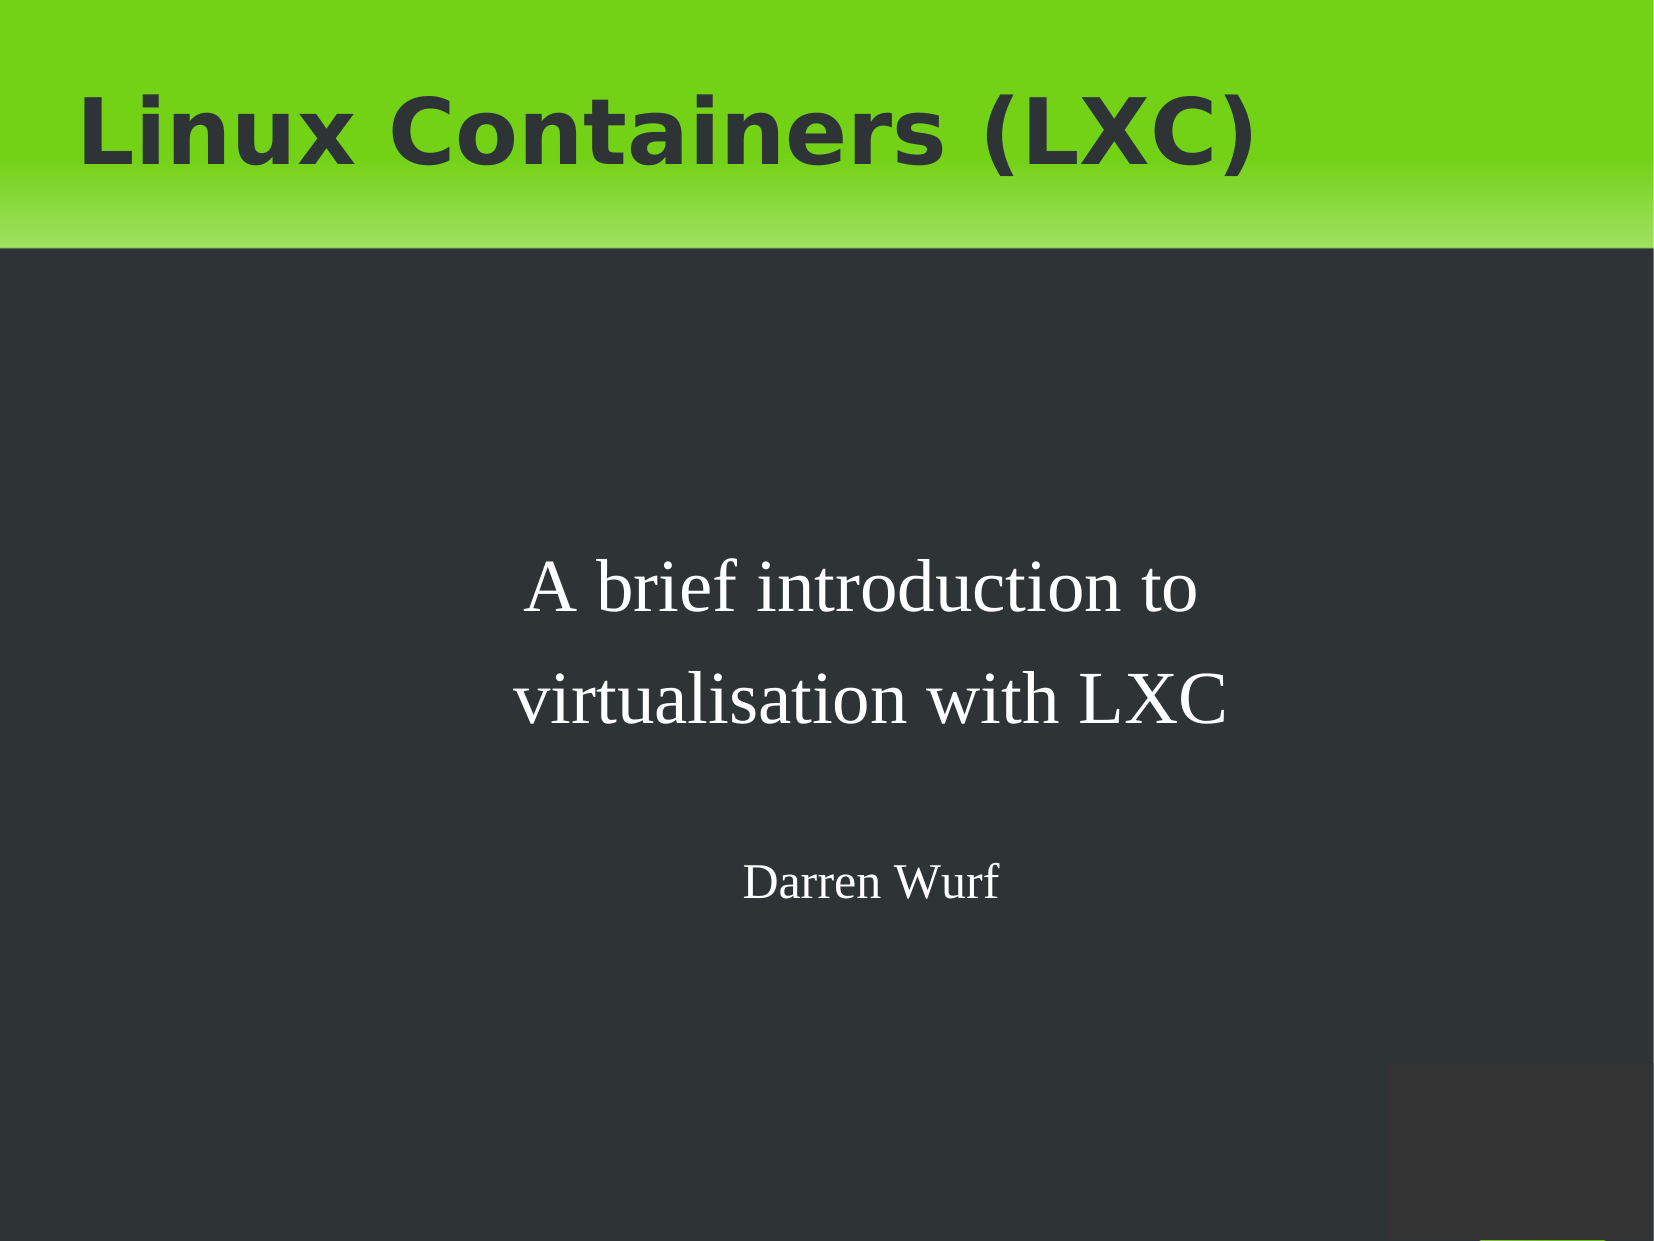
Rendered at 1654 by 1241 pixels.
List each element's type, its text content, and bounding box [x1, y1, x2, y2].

list A brief introduction to virtualisation with LXC Darren Wurf [82, 290, 1571, 1109]
title Linux Containers (LXC) [76, 29, 1565, 237]
picture [0, 0, 1654, 1241]
